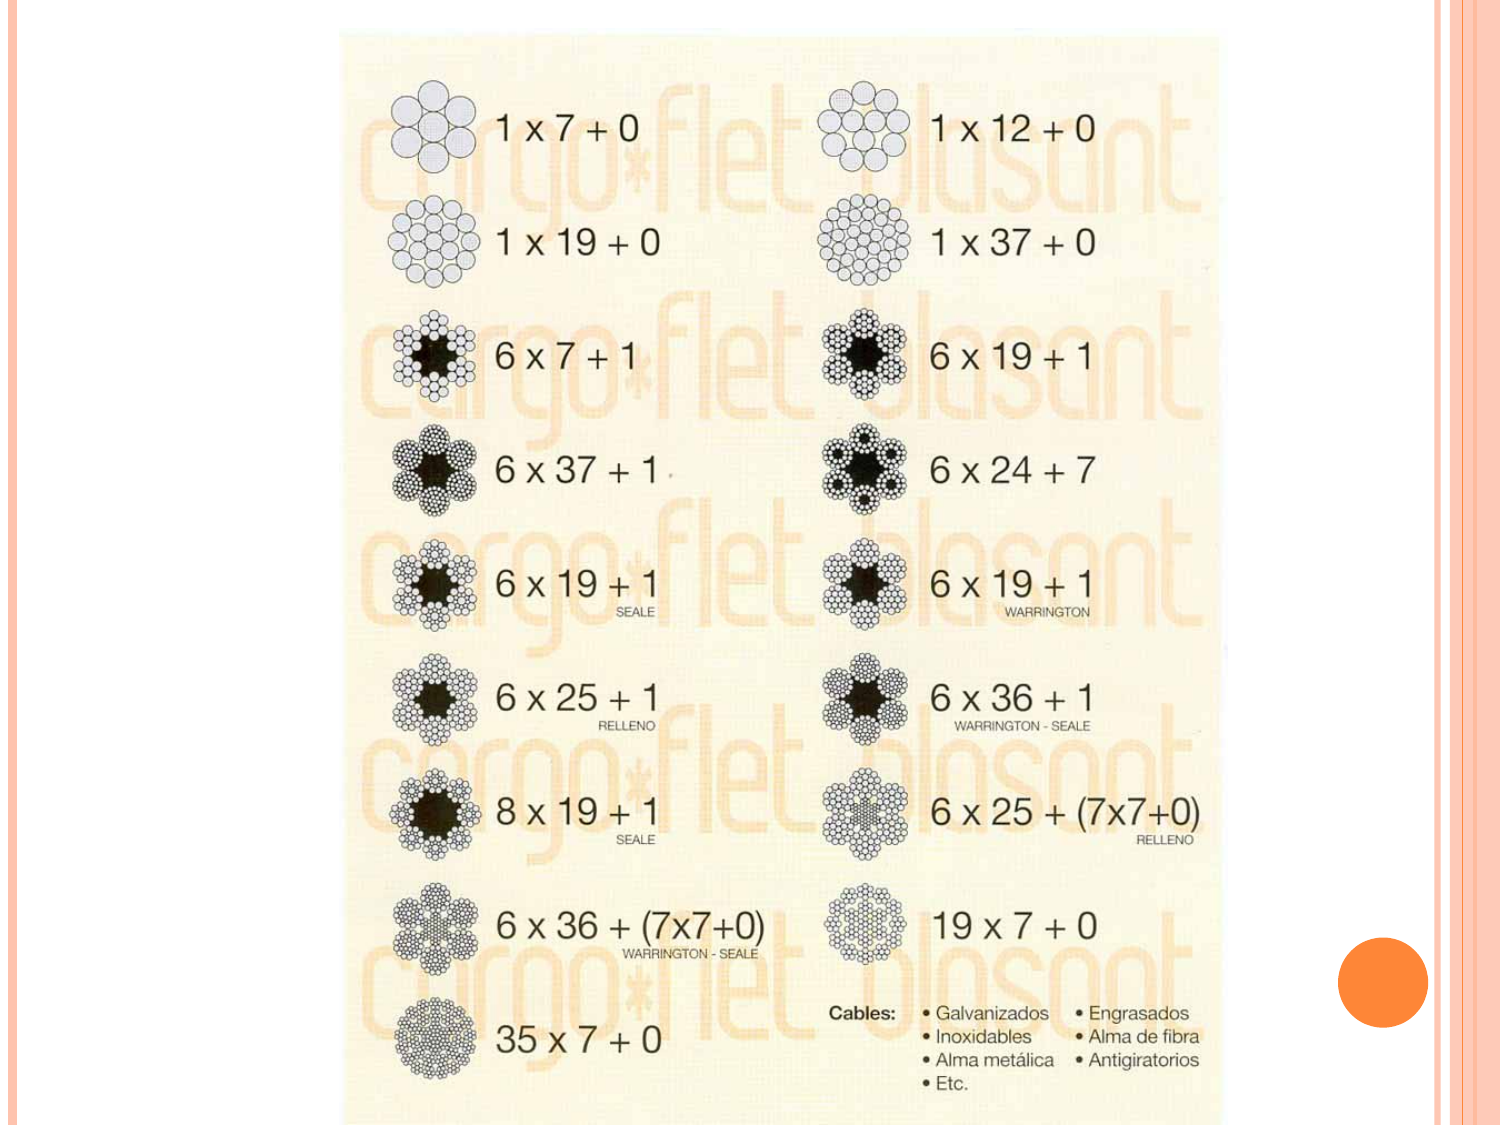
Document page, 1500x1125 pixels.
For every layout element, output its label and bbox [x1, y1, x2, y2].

picture [339, 28, 1228, 1125]
